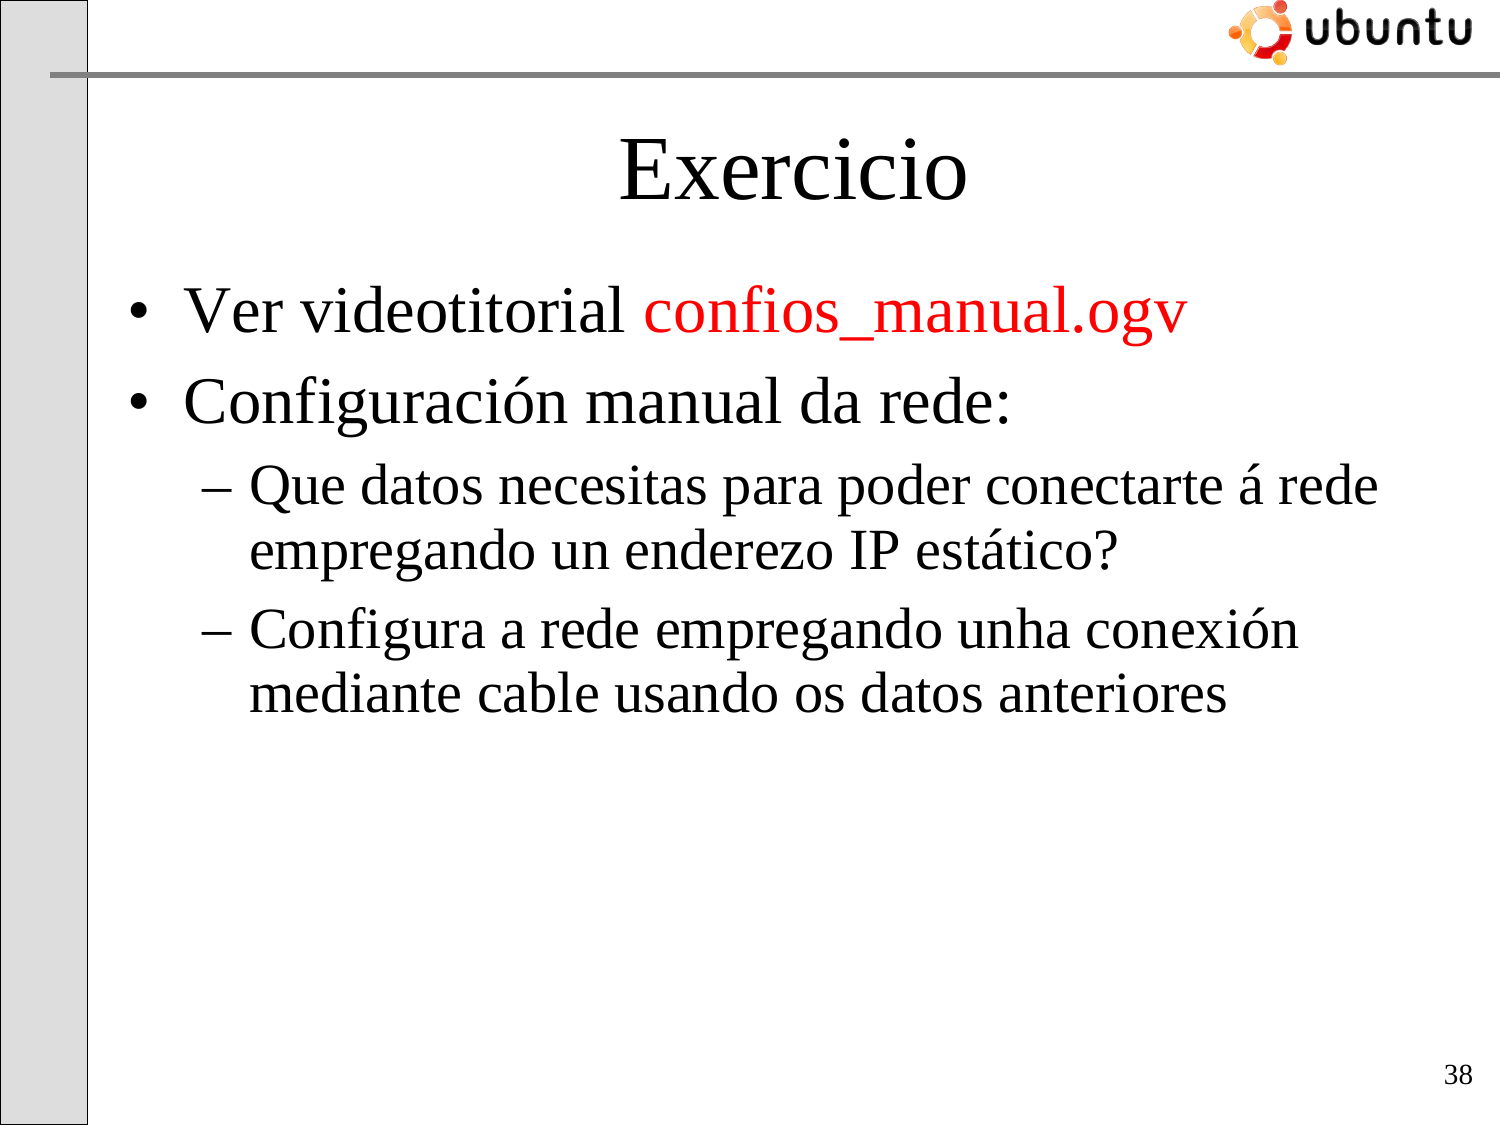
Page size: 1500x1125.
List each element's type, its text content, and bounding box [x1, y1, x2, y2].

list Ver videotitorial confios_manual.ogv Configuración manual da rede: Que datos necesitas para poder conectarte á rede empregando un enderezo IP estático? Configura a rede empregando unha conexión mediante cable usando os datos anteriores [112, 265, 1477, 1125]
picture [1221, 0, 1483, 71]
title Exercicio [112, 99, 1477, 237]
